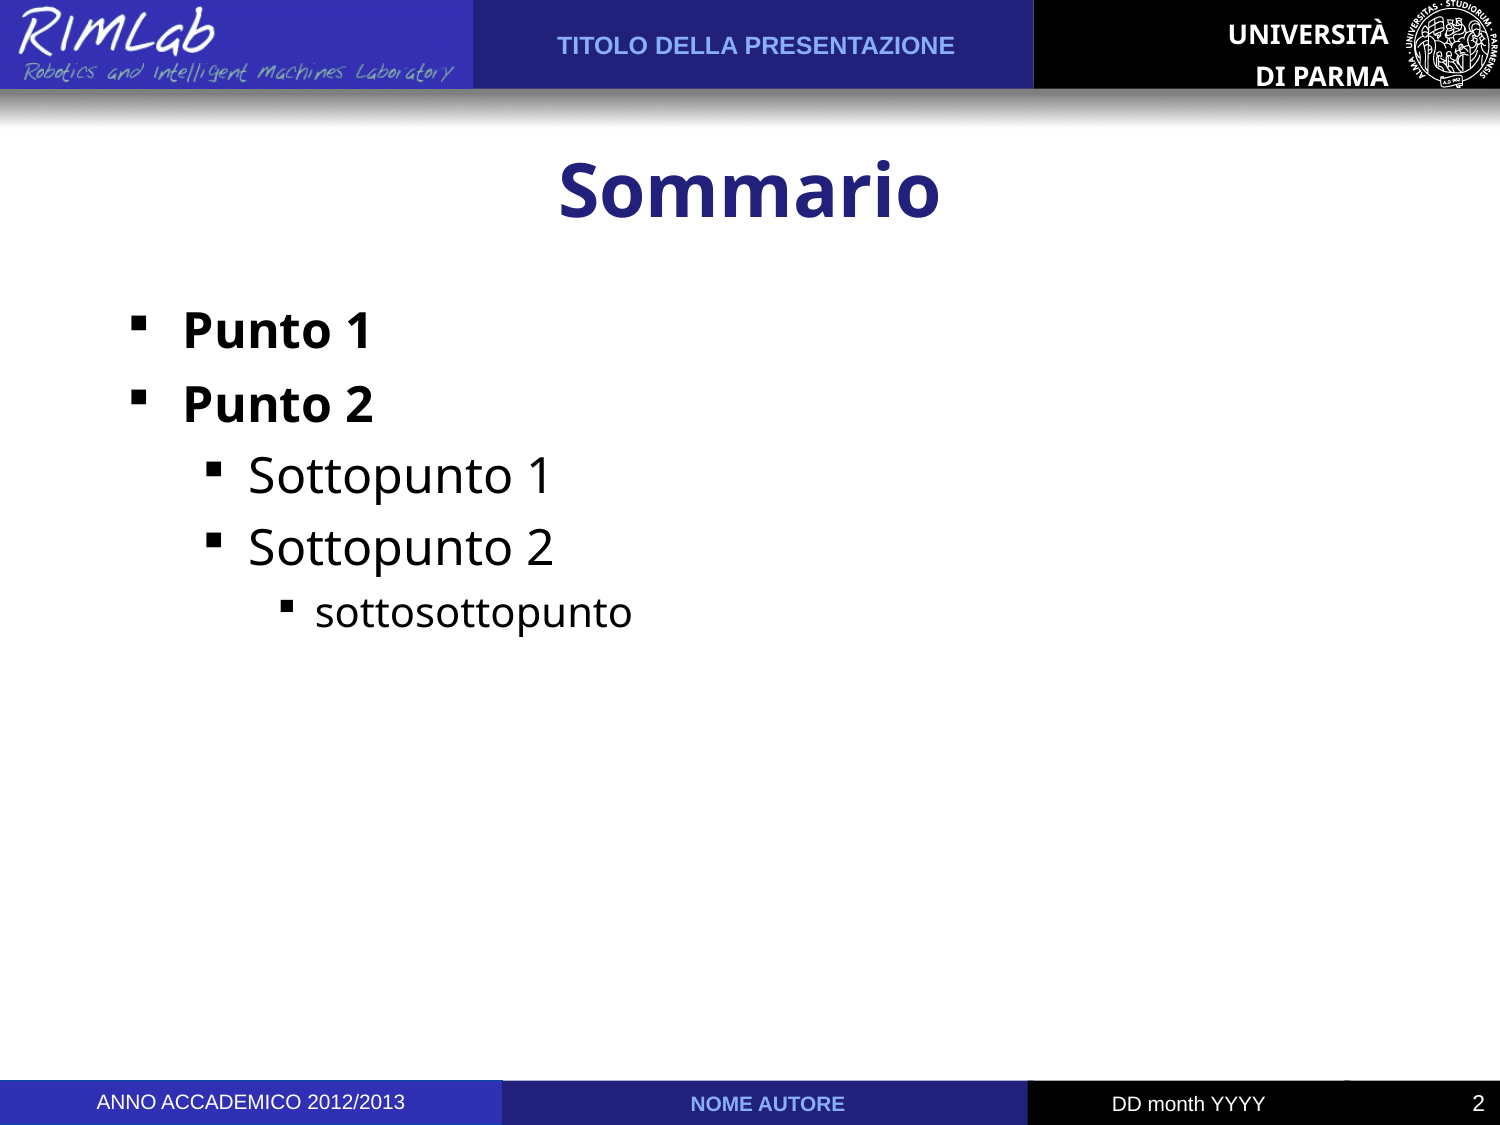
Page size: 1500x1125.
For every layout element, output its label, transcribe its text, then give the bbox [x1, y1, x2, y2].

title Sommario [112, 118, 1388, 266]
picture [0, 0, 1500, 134]
list Punto 1 Punto 2 Sottopunto 1 Sottopunto 2 sottosottopunto [112, 295, 1388, 1004]
picture [1406, 0, 1498, 88]
slide_number <numero> [1344, 1080, 1500, 1125]
